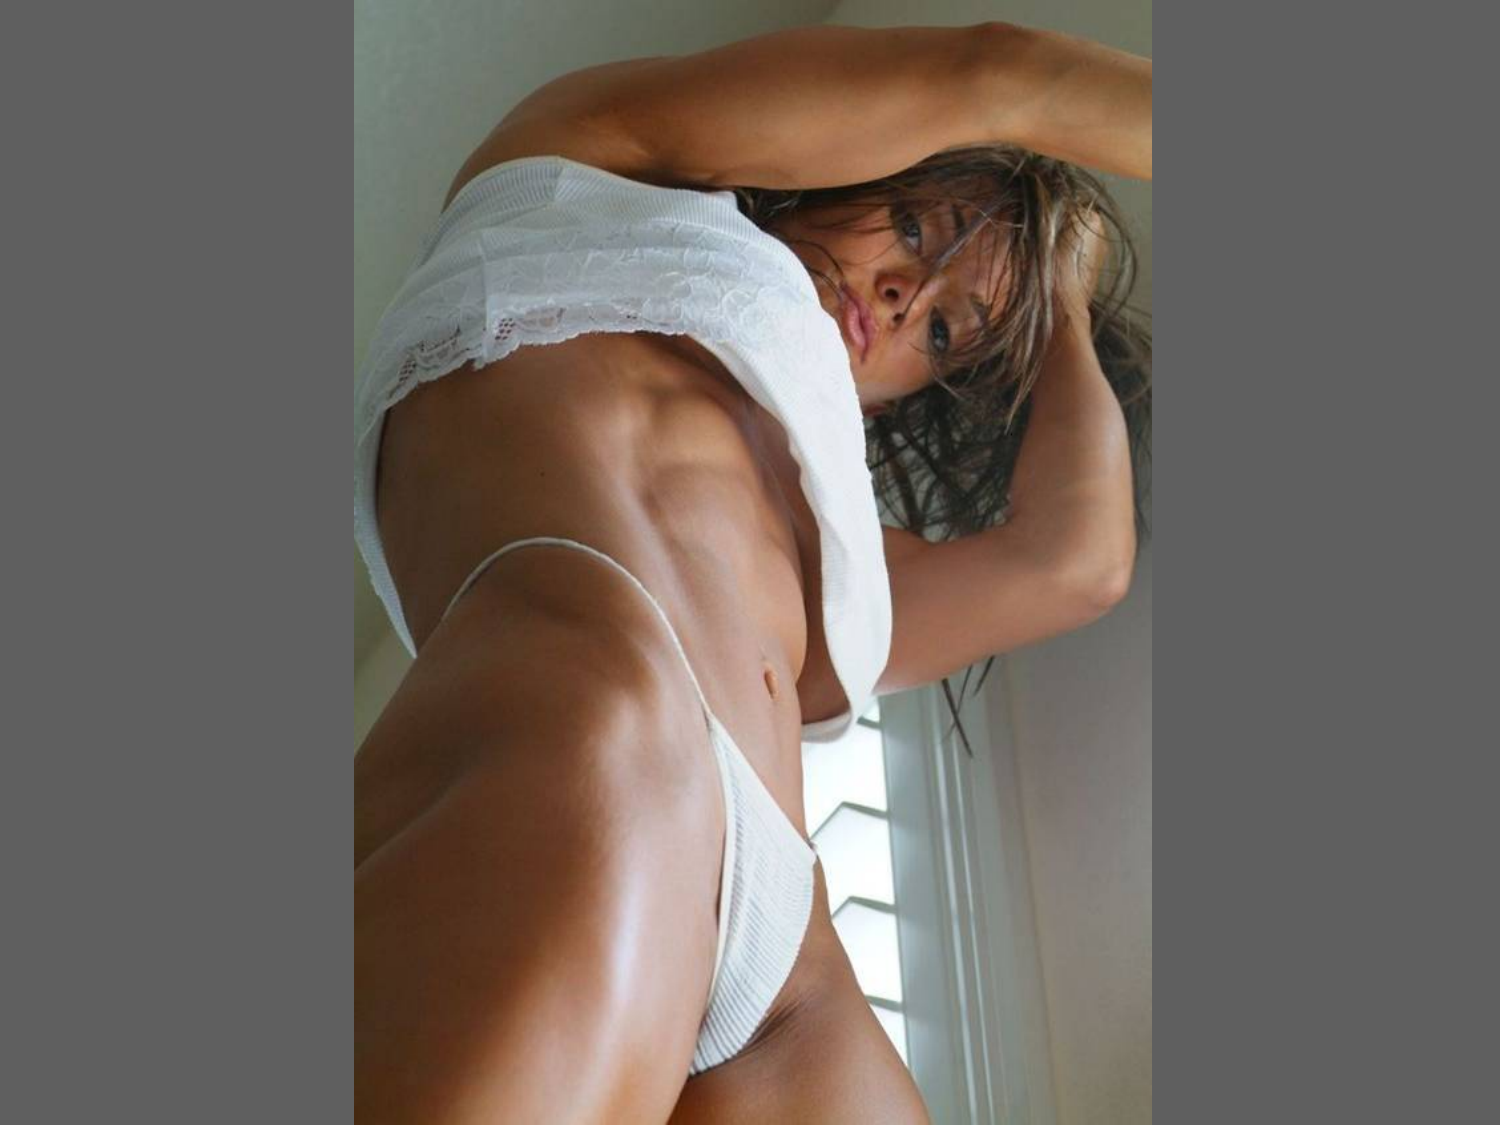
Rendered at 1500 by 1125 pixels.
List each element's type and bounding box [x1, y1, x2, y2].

picture [354, 0, 1152, 1125]
